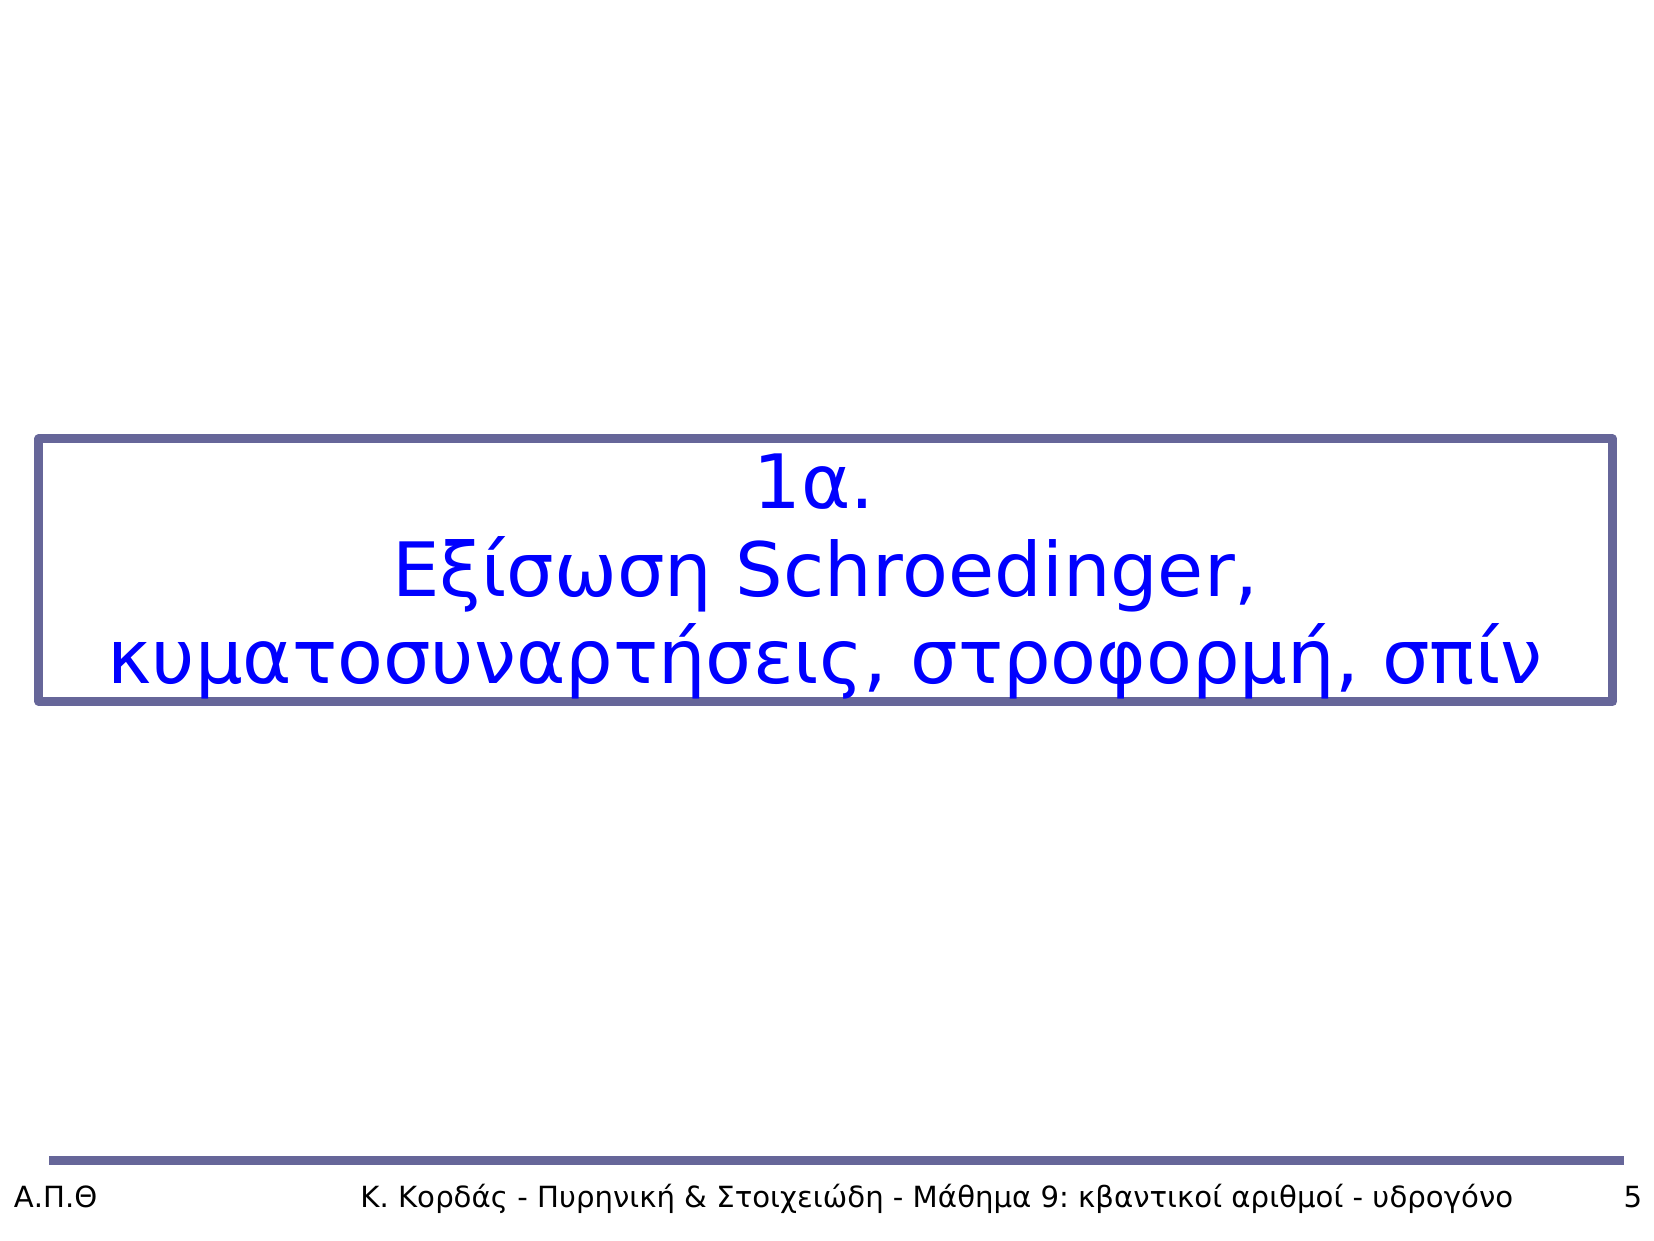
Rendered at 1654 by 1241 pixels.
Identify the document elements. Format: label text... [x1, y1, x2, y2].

title 1α. Εξίσωση Schroedinger, κυματοσυναρτήσεις, στροφορμή, σπίν [38, 438, 1613, 702]
